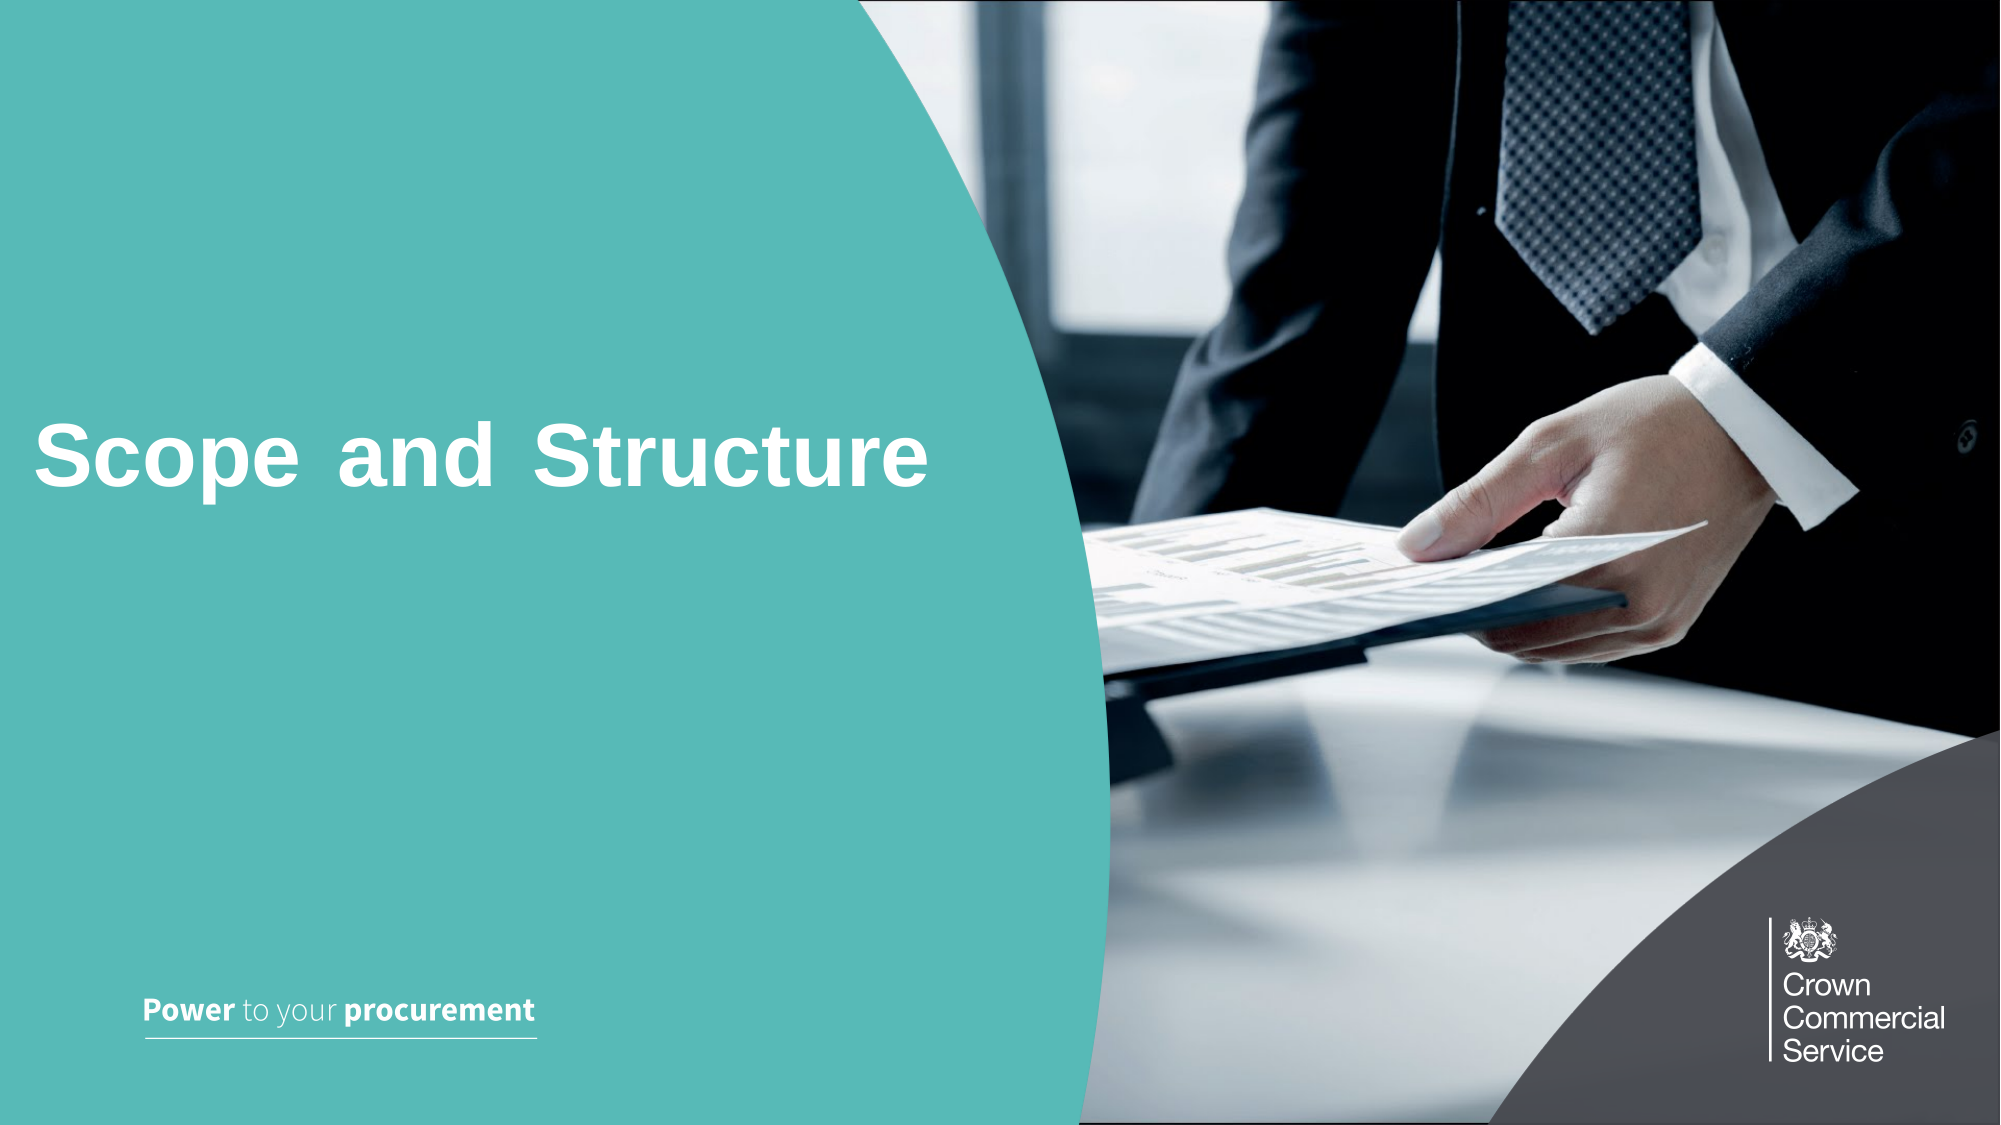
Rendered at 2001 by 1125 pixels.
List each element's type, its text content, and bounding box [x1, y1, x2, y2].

title Scope and Structure [31, 288, 1005, 853]
picture [0, 0, 2000, 1125]
